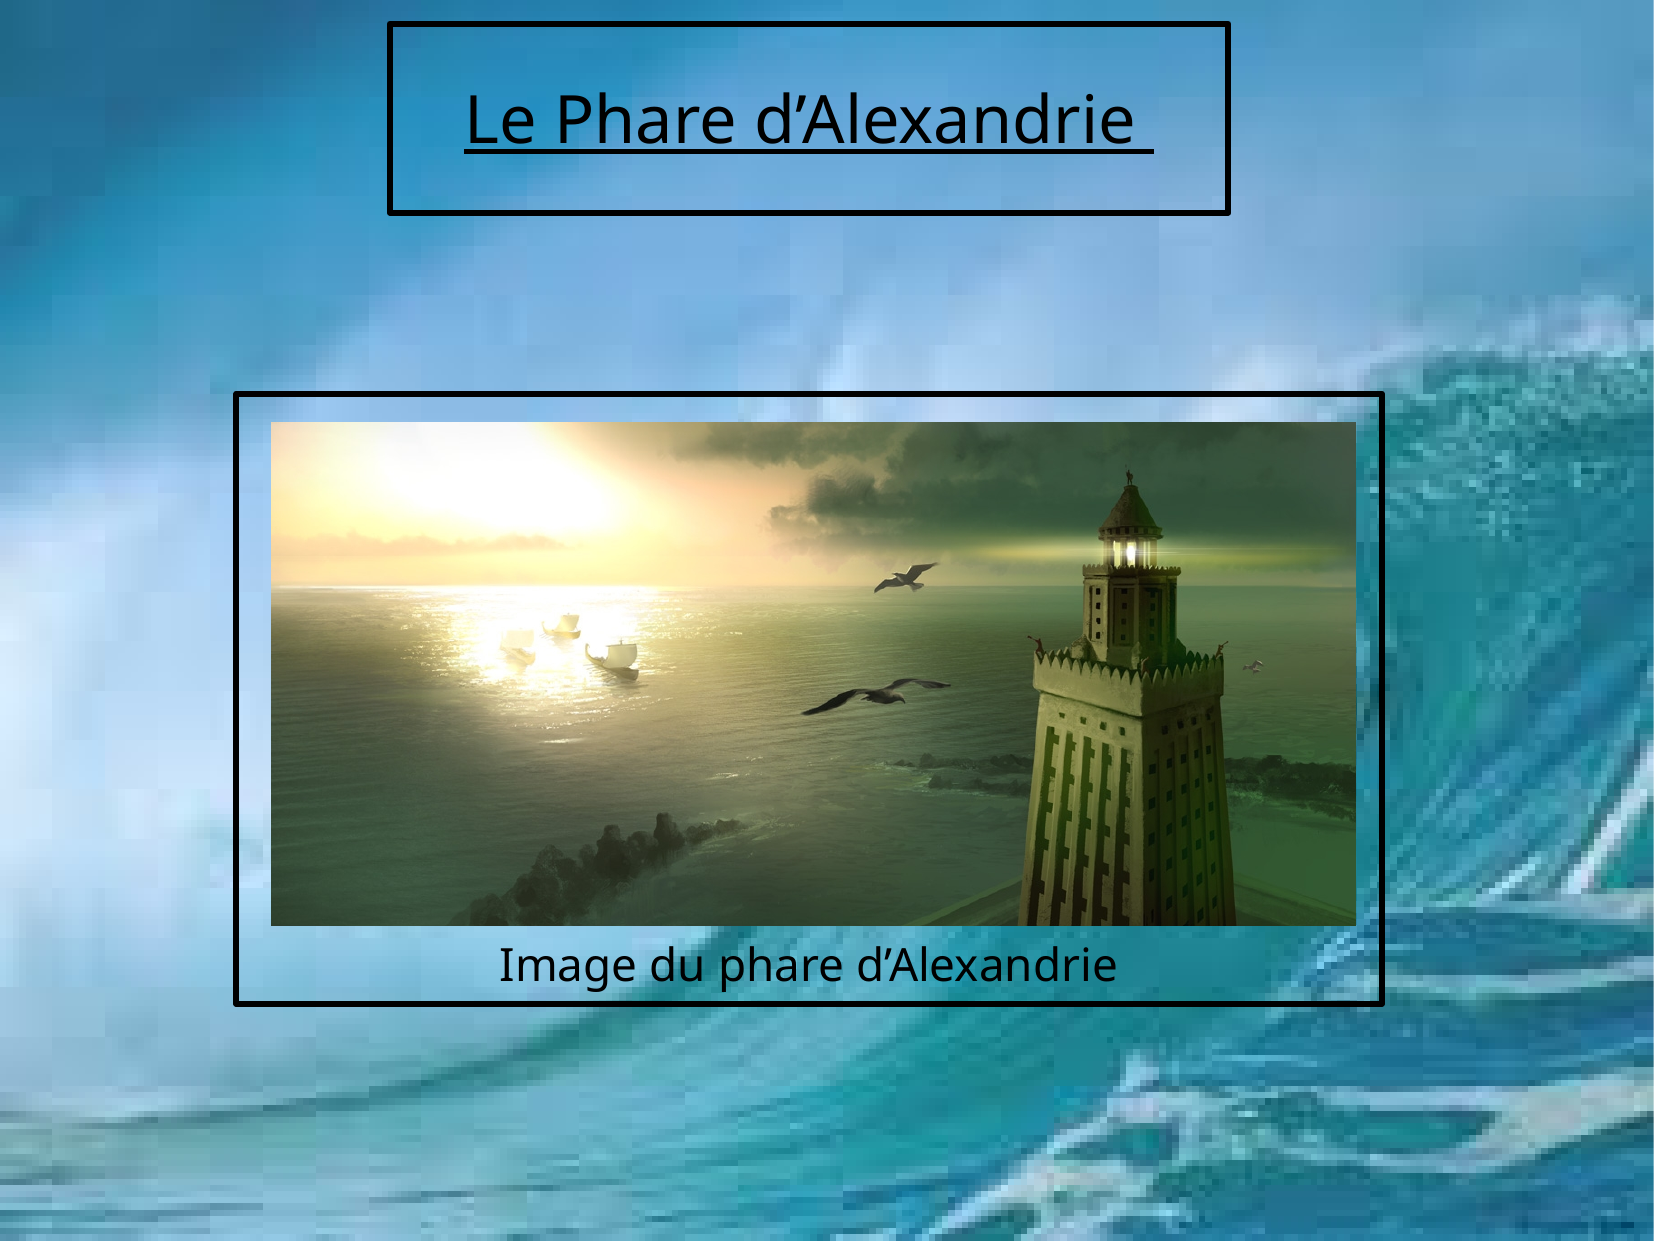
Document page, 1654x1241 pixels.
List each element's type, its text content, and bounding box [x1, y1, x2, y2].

picture [0, 0, 1654, 1241]
text_box Image du phare d’Alexandrie [236, 925, 1382, 1004]
text_box Le Phare d’Alexandrie [389, 23, 1229, 213]
